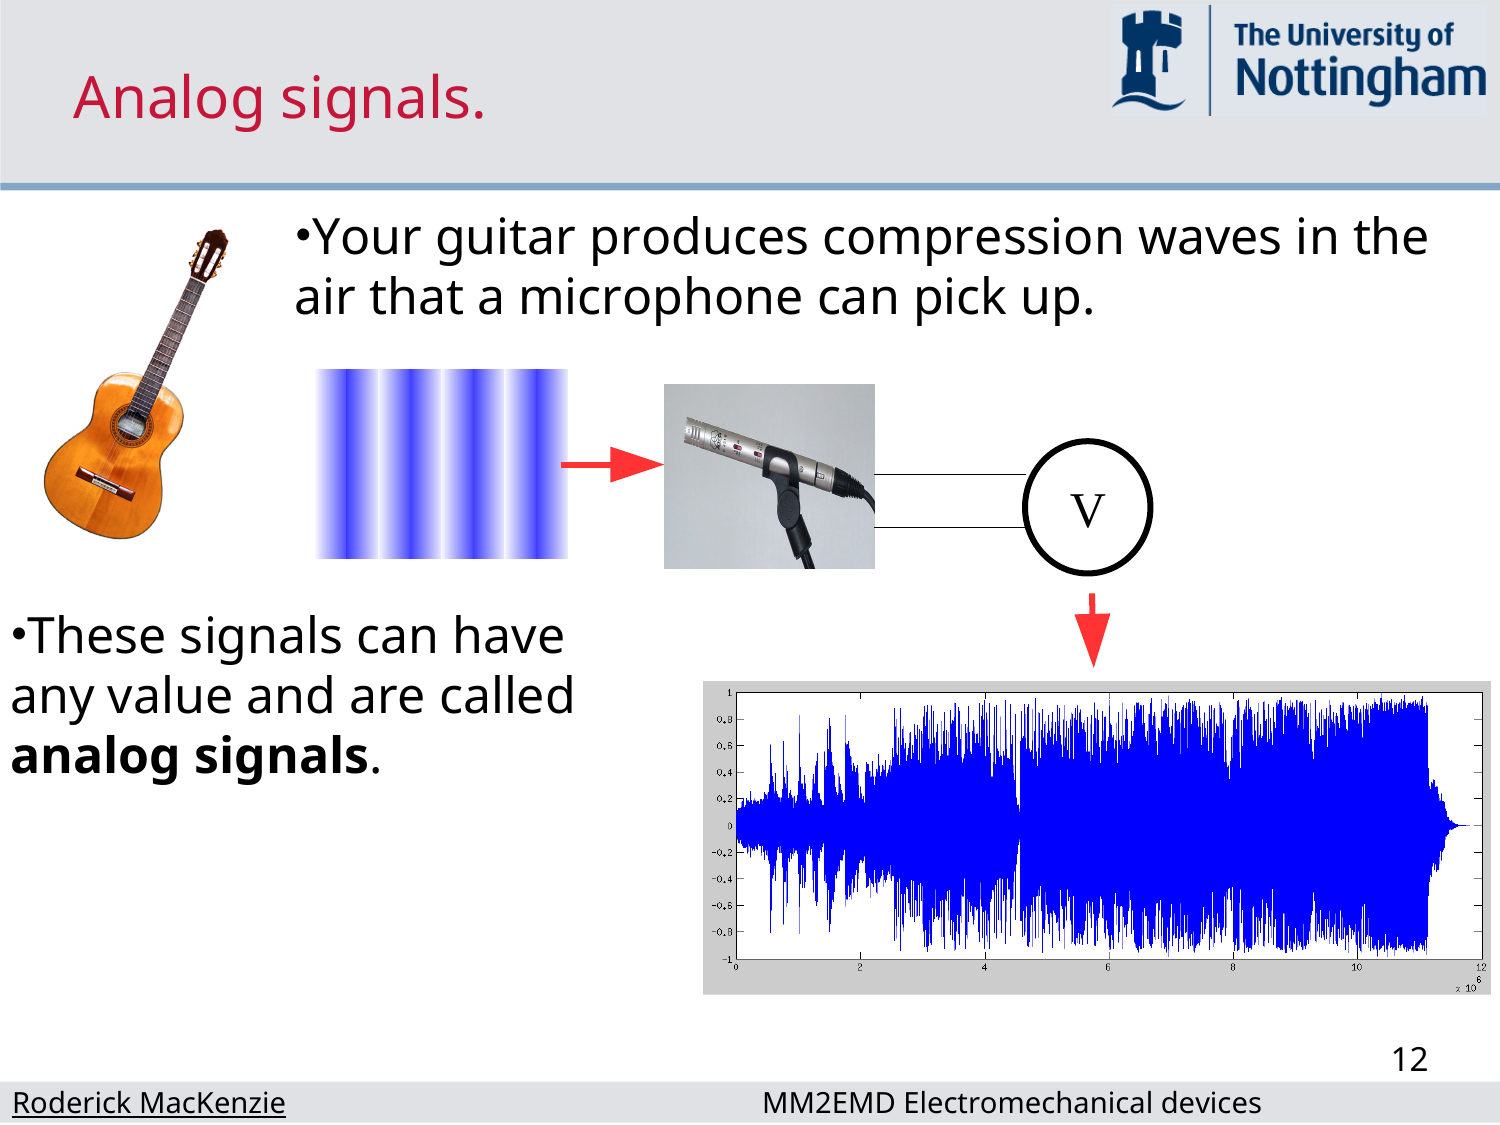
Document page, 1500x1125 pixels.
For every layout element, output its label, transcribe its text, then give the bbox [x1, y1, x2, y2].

text_box <number> [1375, 1030, 1500, 1101]
text_box [315, 369, 568, 559]
picture [703, 681, 1491, 995]
text_box Your guitar produces compression waves in the air that a microphone can pick up. [279, 197, 1500, 335]
picture [1111, 4, 1487, 116]
picture [664, 384, 875, 569]
text_box V [1025, 441, 1151, 574]
text_box These signals can have any value and are called analog signals. [0, 595, 670, 1031]
picture [39, 223, 229, 540]
title Analog signals. [59, 43, 1297, 148]
